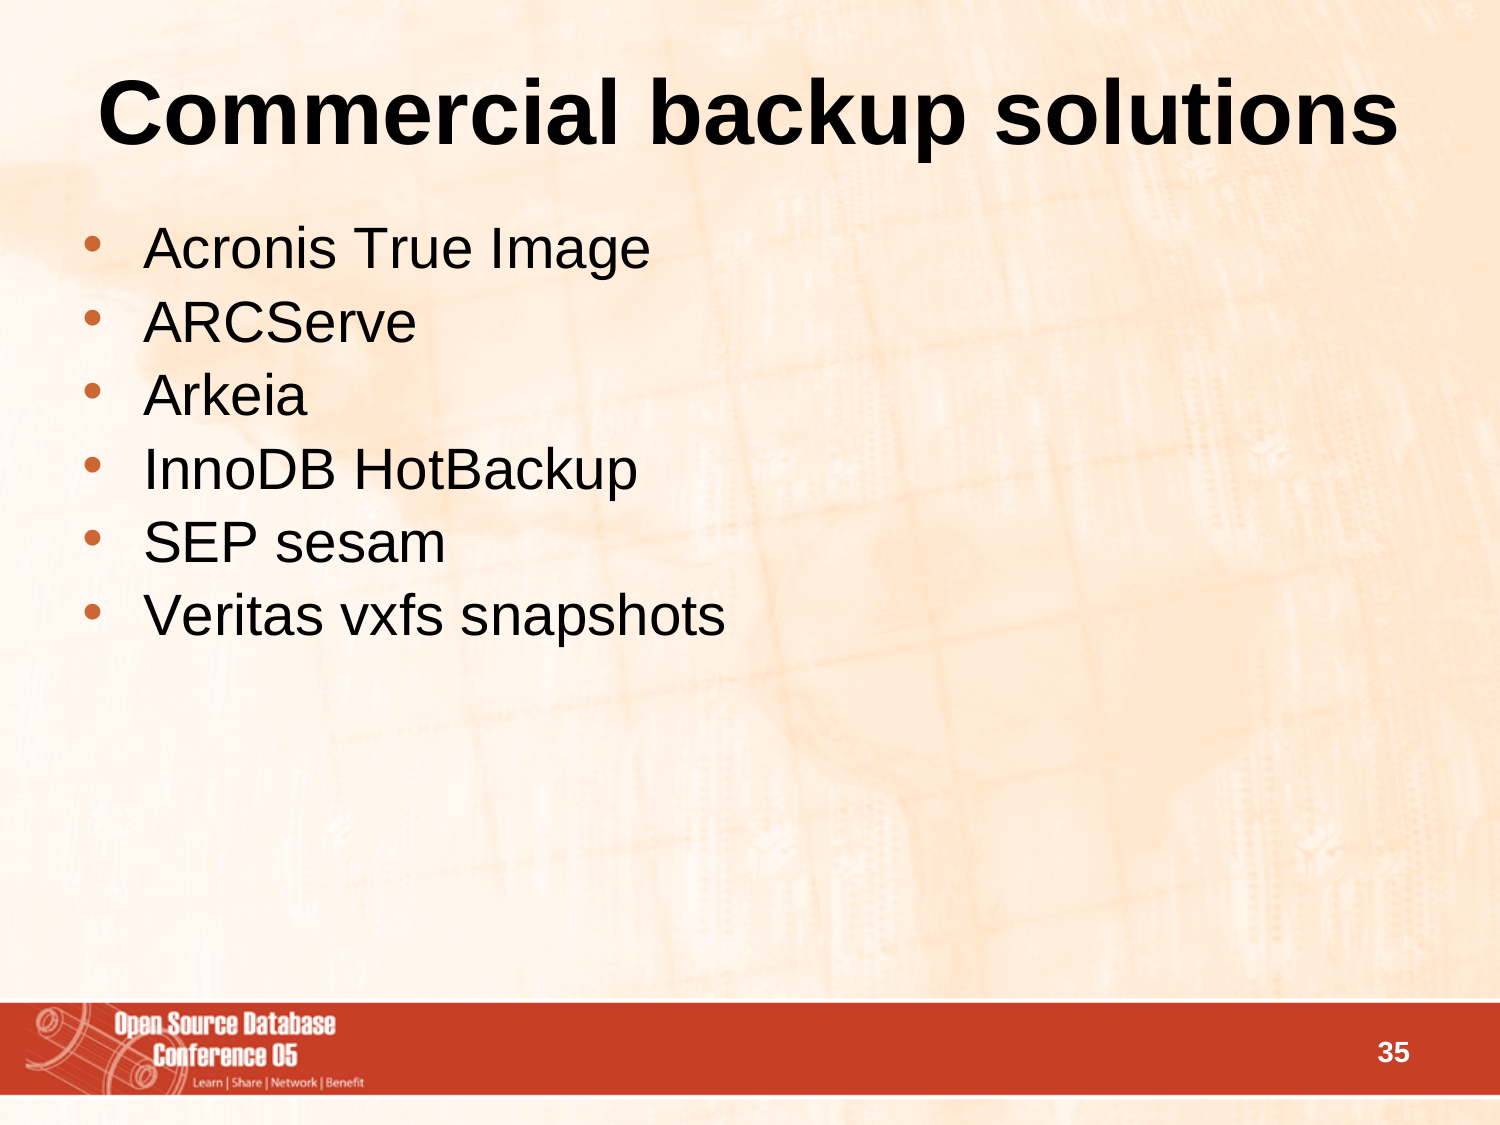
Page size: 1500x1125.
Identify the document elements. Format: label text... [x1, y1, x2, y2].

title Commercial backup solutions [75, 18, 1426, 207]
list Acronis True Image ARCServe Arkeia InnoDB HotBackup SEP sesam Veritas vxfs snapshots [75, 220, 1426, 977]
picture [0, 0, 1500, 1125]
